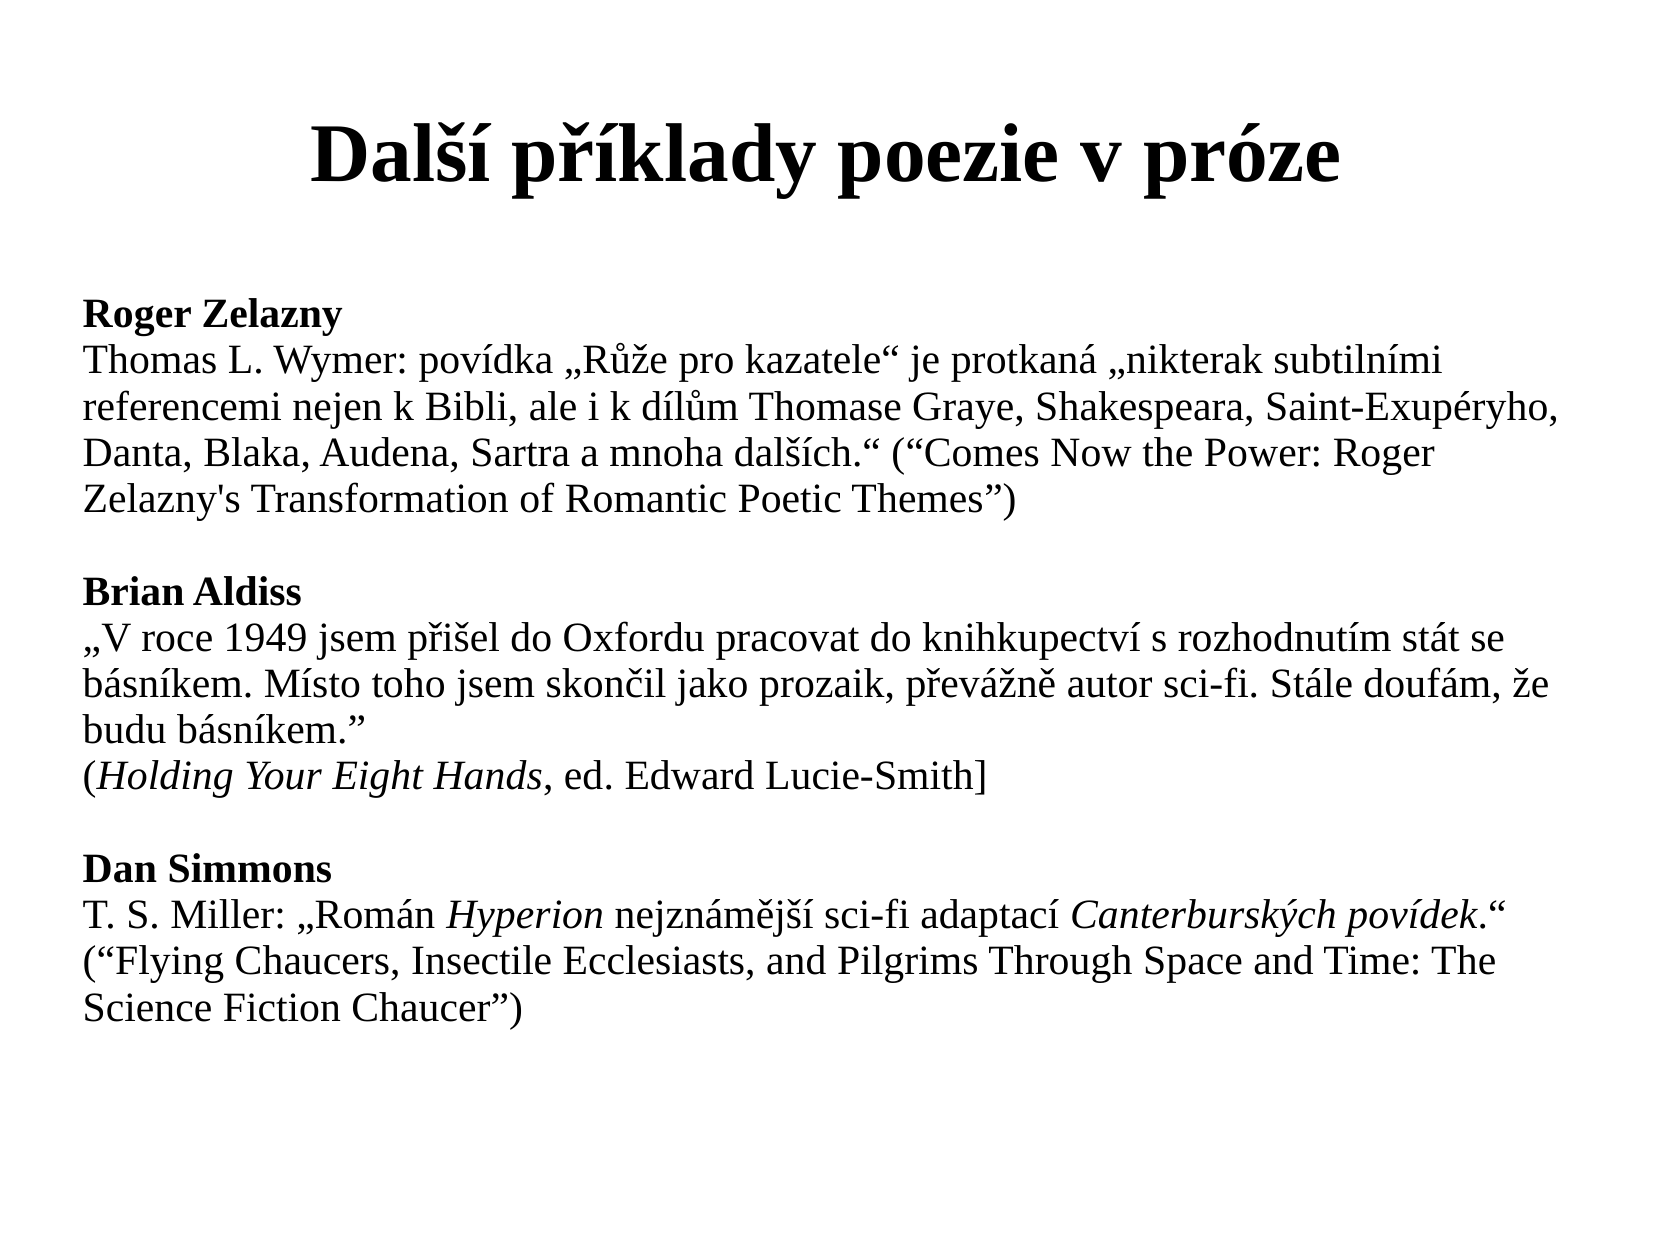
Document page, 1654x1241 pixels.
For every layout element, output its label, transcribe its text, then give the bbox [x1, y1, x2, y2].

title Další příklady poezie v próze [82, 49, 1571, 257]
list Roger Zelazny Thomas L. Wymer: povídka „Růže pro kazatele“ je protkaná „nikterak subtilními referencemi nejen k Bibli, ale i k dílům Thomase Graye, Shakespeara, Saint-Exupéryho, Danta, Blaka, Audena, Sartra a mnoha dalších.“ (“Comes Now the Power: Roger Zelazny's Transformation of Romantic Poetic Themes”) Brian Aldiss „V roce 1949 jsem přišel do Oxfordu pracovat do knihkupectví s rozhodnutím stát se básníkem. Místo toho jsem skončil jako prozaik, převážně autor sci-fi. Stále doufám, že budu básníkem.” (Holding Your Eight Hands, ed. Edward Lucie-Smith] Dan Simmons T. S. Miller: „Román Hyperion nejznámější sci-fi adaptací Canterburských povídek.“ (“Flying Chaucers, Insectile Ecclesiasts, and Pilgrims Through Space and Time: The Science Fiction Chaucer”) [82, 290, 1571, 1156]
